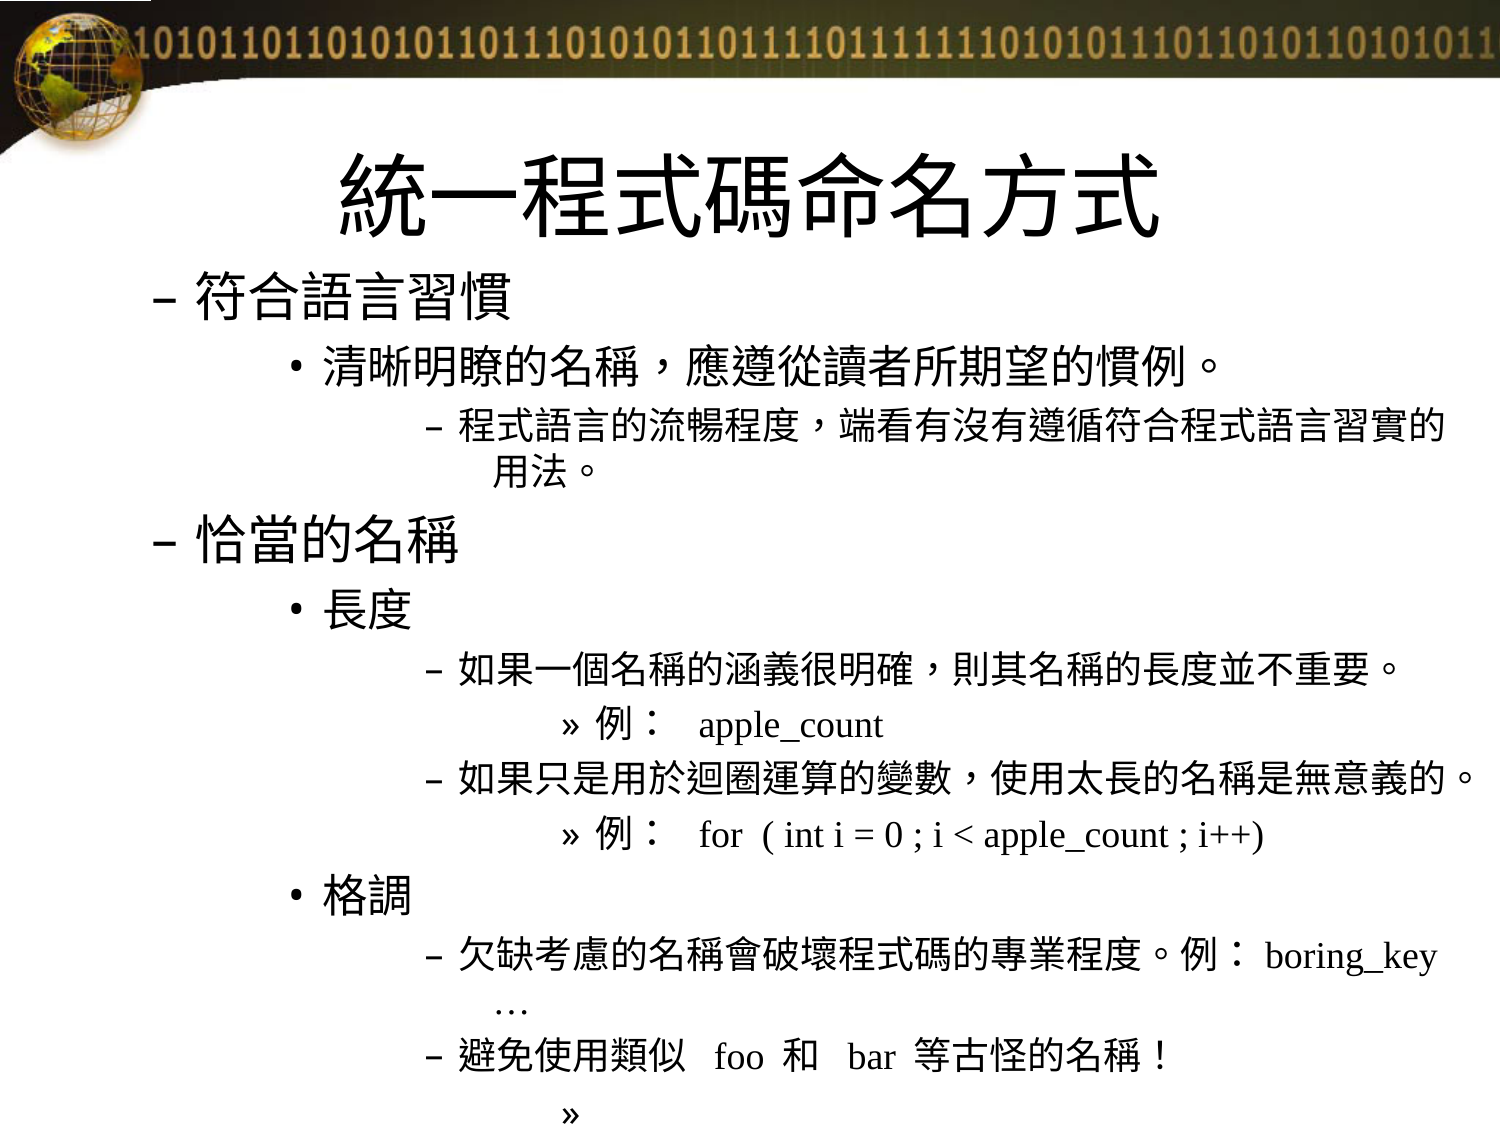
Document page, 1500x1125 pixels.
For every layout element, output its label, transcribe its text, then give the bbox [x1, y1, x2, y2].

list 符合語言習慣 清晰明瞭的名稱，應遵從讀者所期望的慣例。 程式語言的流暢程度，端看有沒有遵循符合程式語言習實的用法。 恰當的名稱 長度 如果一個名稱的涵義很明確，則其名稱的長度並不重要。 例： apple_count 如果只是用於迴圈運算的變數，使用太長的名稱是無意義的。 例： for ( int i = 0 ; i < apple_count ; i++) 格調 欠缺考慮的名稱會破壞程式碼的專業程度。例：boring_key … 避免使用類似 foo 和 bar 等古怪的名稱！ [0, 255, 1471, 1094]
title 統一程式碼命名方式 [112, 99, 1388, 255]
